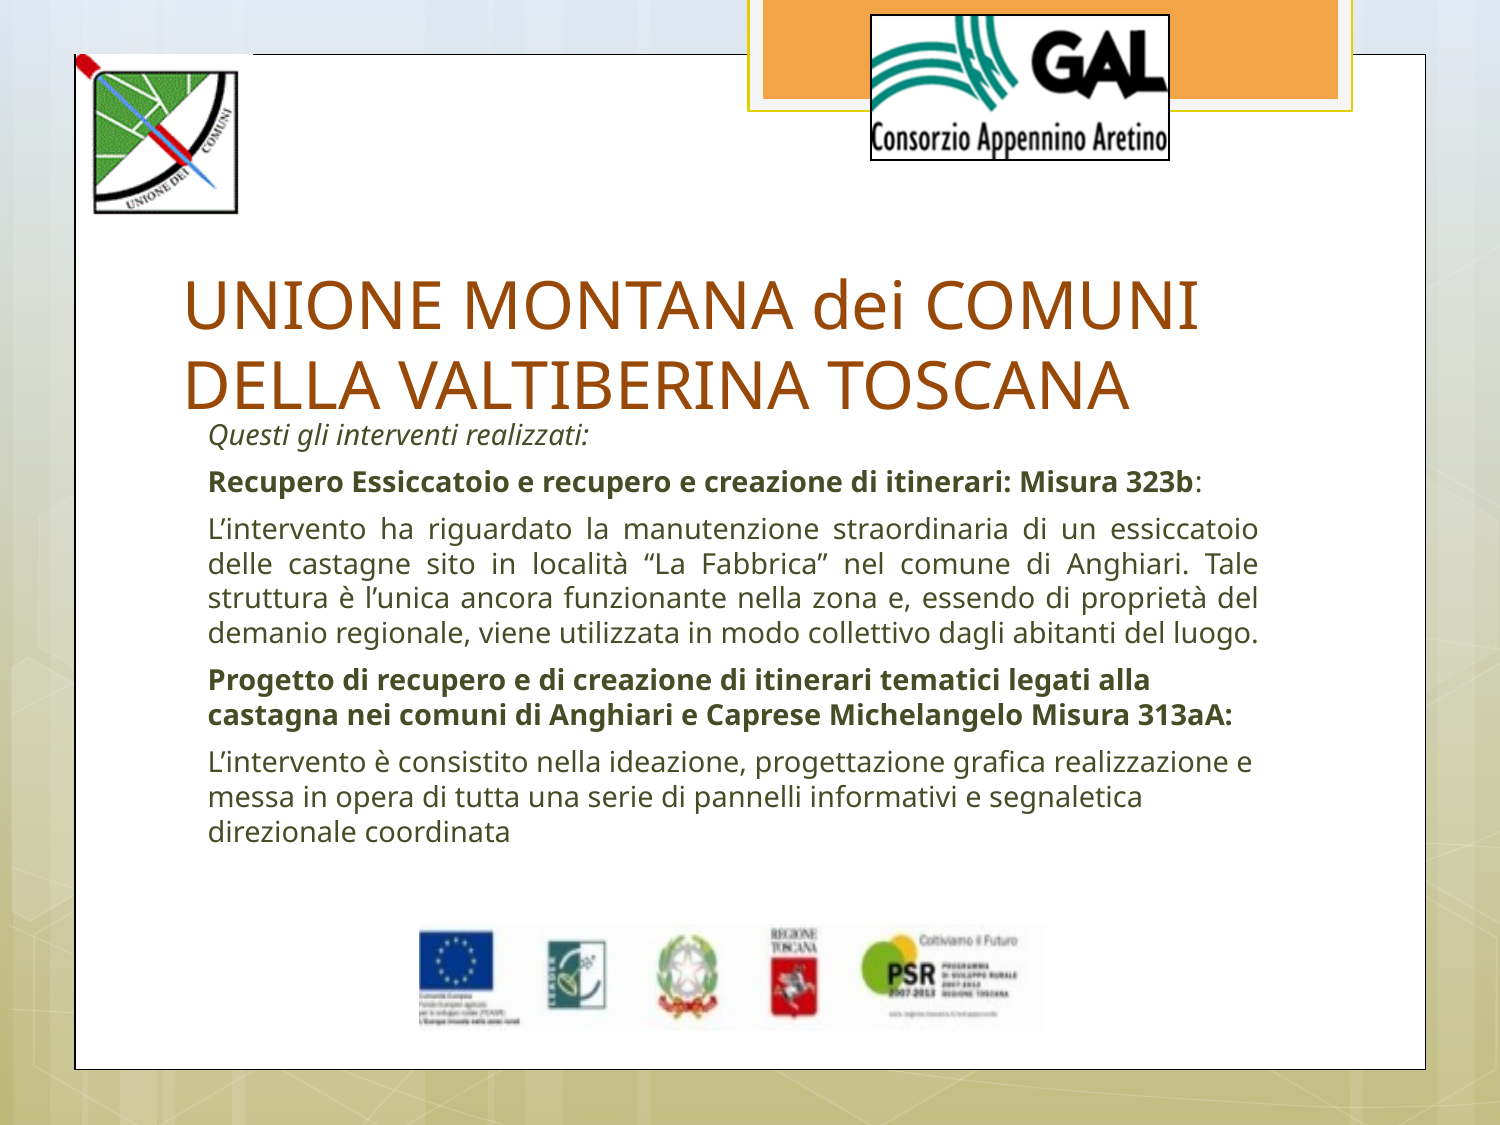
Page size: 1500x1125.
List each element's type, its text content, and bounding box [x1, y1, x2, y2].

title UNIONE MONTANA dei COMUNI DELLA VALTIBERINA TOSCANA [167, 255, 1255, 443]
list Questi gli interventi realizzati: Recupero Essiccatoio e recupero e creazione di itinerari: Misura 323b: L’intervento ha riguardato la manutenzione straordinaria di un essiccatoio delle castagne sito in località “La Fabbrica” nel comune di Anghiari. Tale struttura è l’unica ancora funzionante nella zona e, essendo di proprietà del demanio regionale, viene utilizzata in modo collettivo dagli abitanti del luogo. Progetto di recupero e di creazione di itinerari tematici legati alla castagna nei comuni di Anghiari e Caprese Michelangelo Misura 313aA: L’intervento è consistito nella ideazione, progettazione grafica realizzazione e messa in opera di tutta una serie di pannelli informativi e segnaletica direzionale coordinata [170, 408, 1283, 886]
picture [870, 14, 1170, 161]
picture [76, 54, 253, 226]
picture [419, 924, 1046, 1031]
